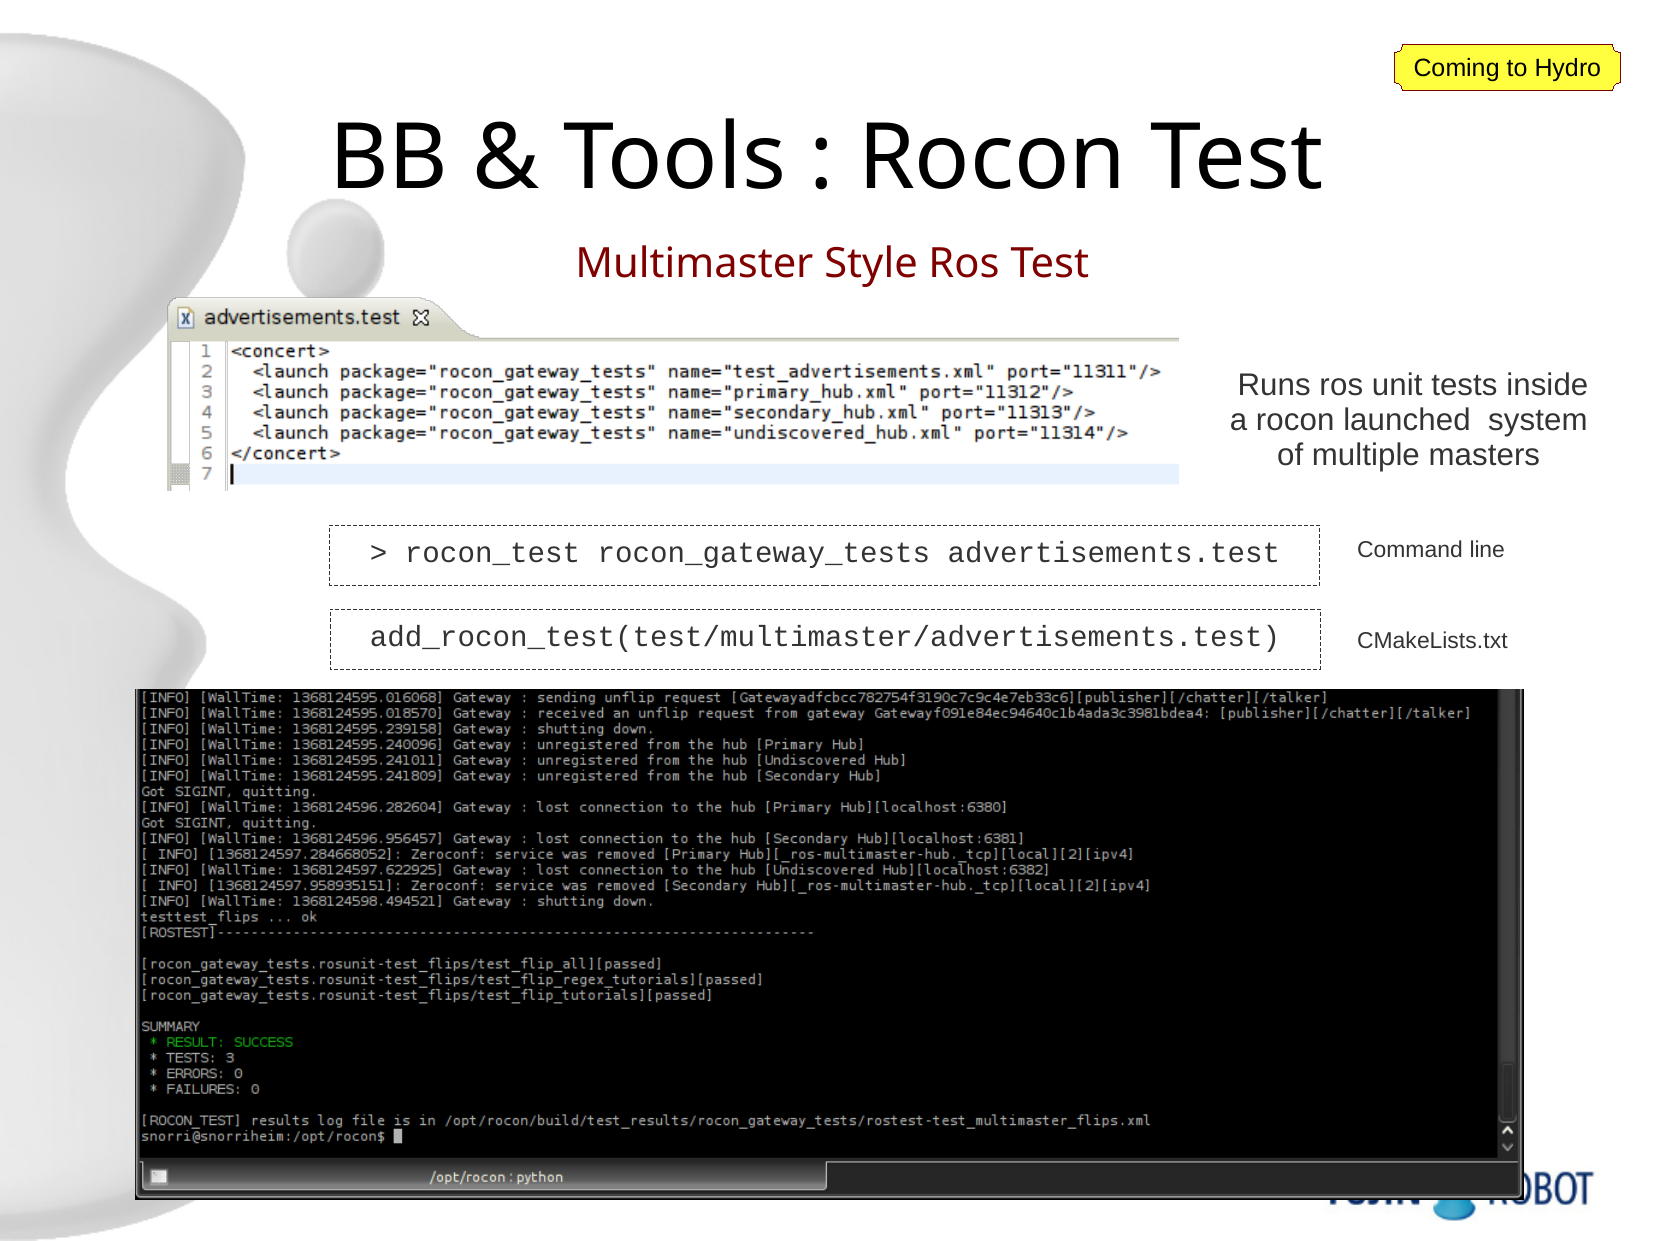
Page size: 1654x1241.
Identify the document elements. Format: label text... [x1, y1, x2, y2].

text_box CMakeLists.txt [1342, 620, 1531, 661]
text_box add_rocon_test(test/multimaster/advertisements.test) [330, 609, 1321, 670]
text_box Multimaster Style Ros Test [360, 225, 1306, 288]
text_box > rocon_test rocon_gateway_tests advertisements.test [329, 525, 1320, 586]
picture [0, 0, 1654, 1241]
text_box Runs ros unit tests inside a rocon launched system of multiple masters [1215, 360, 1613, 479]
text_box Coming to Hydro [1394, 44, 1621, 91]
text_box Command line [1342, 529, 1531, 571]
title BB & Tools : Rocon Test [82, 49, 1571, 257]
